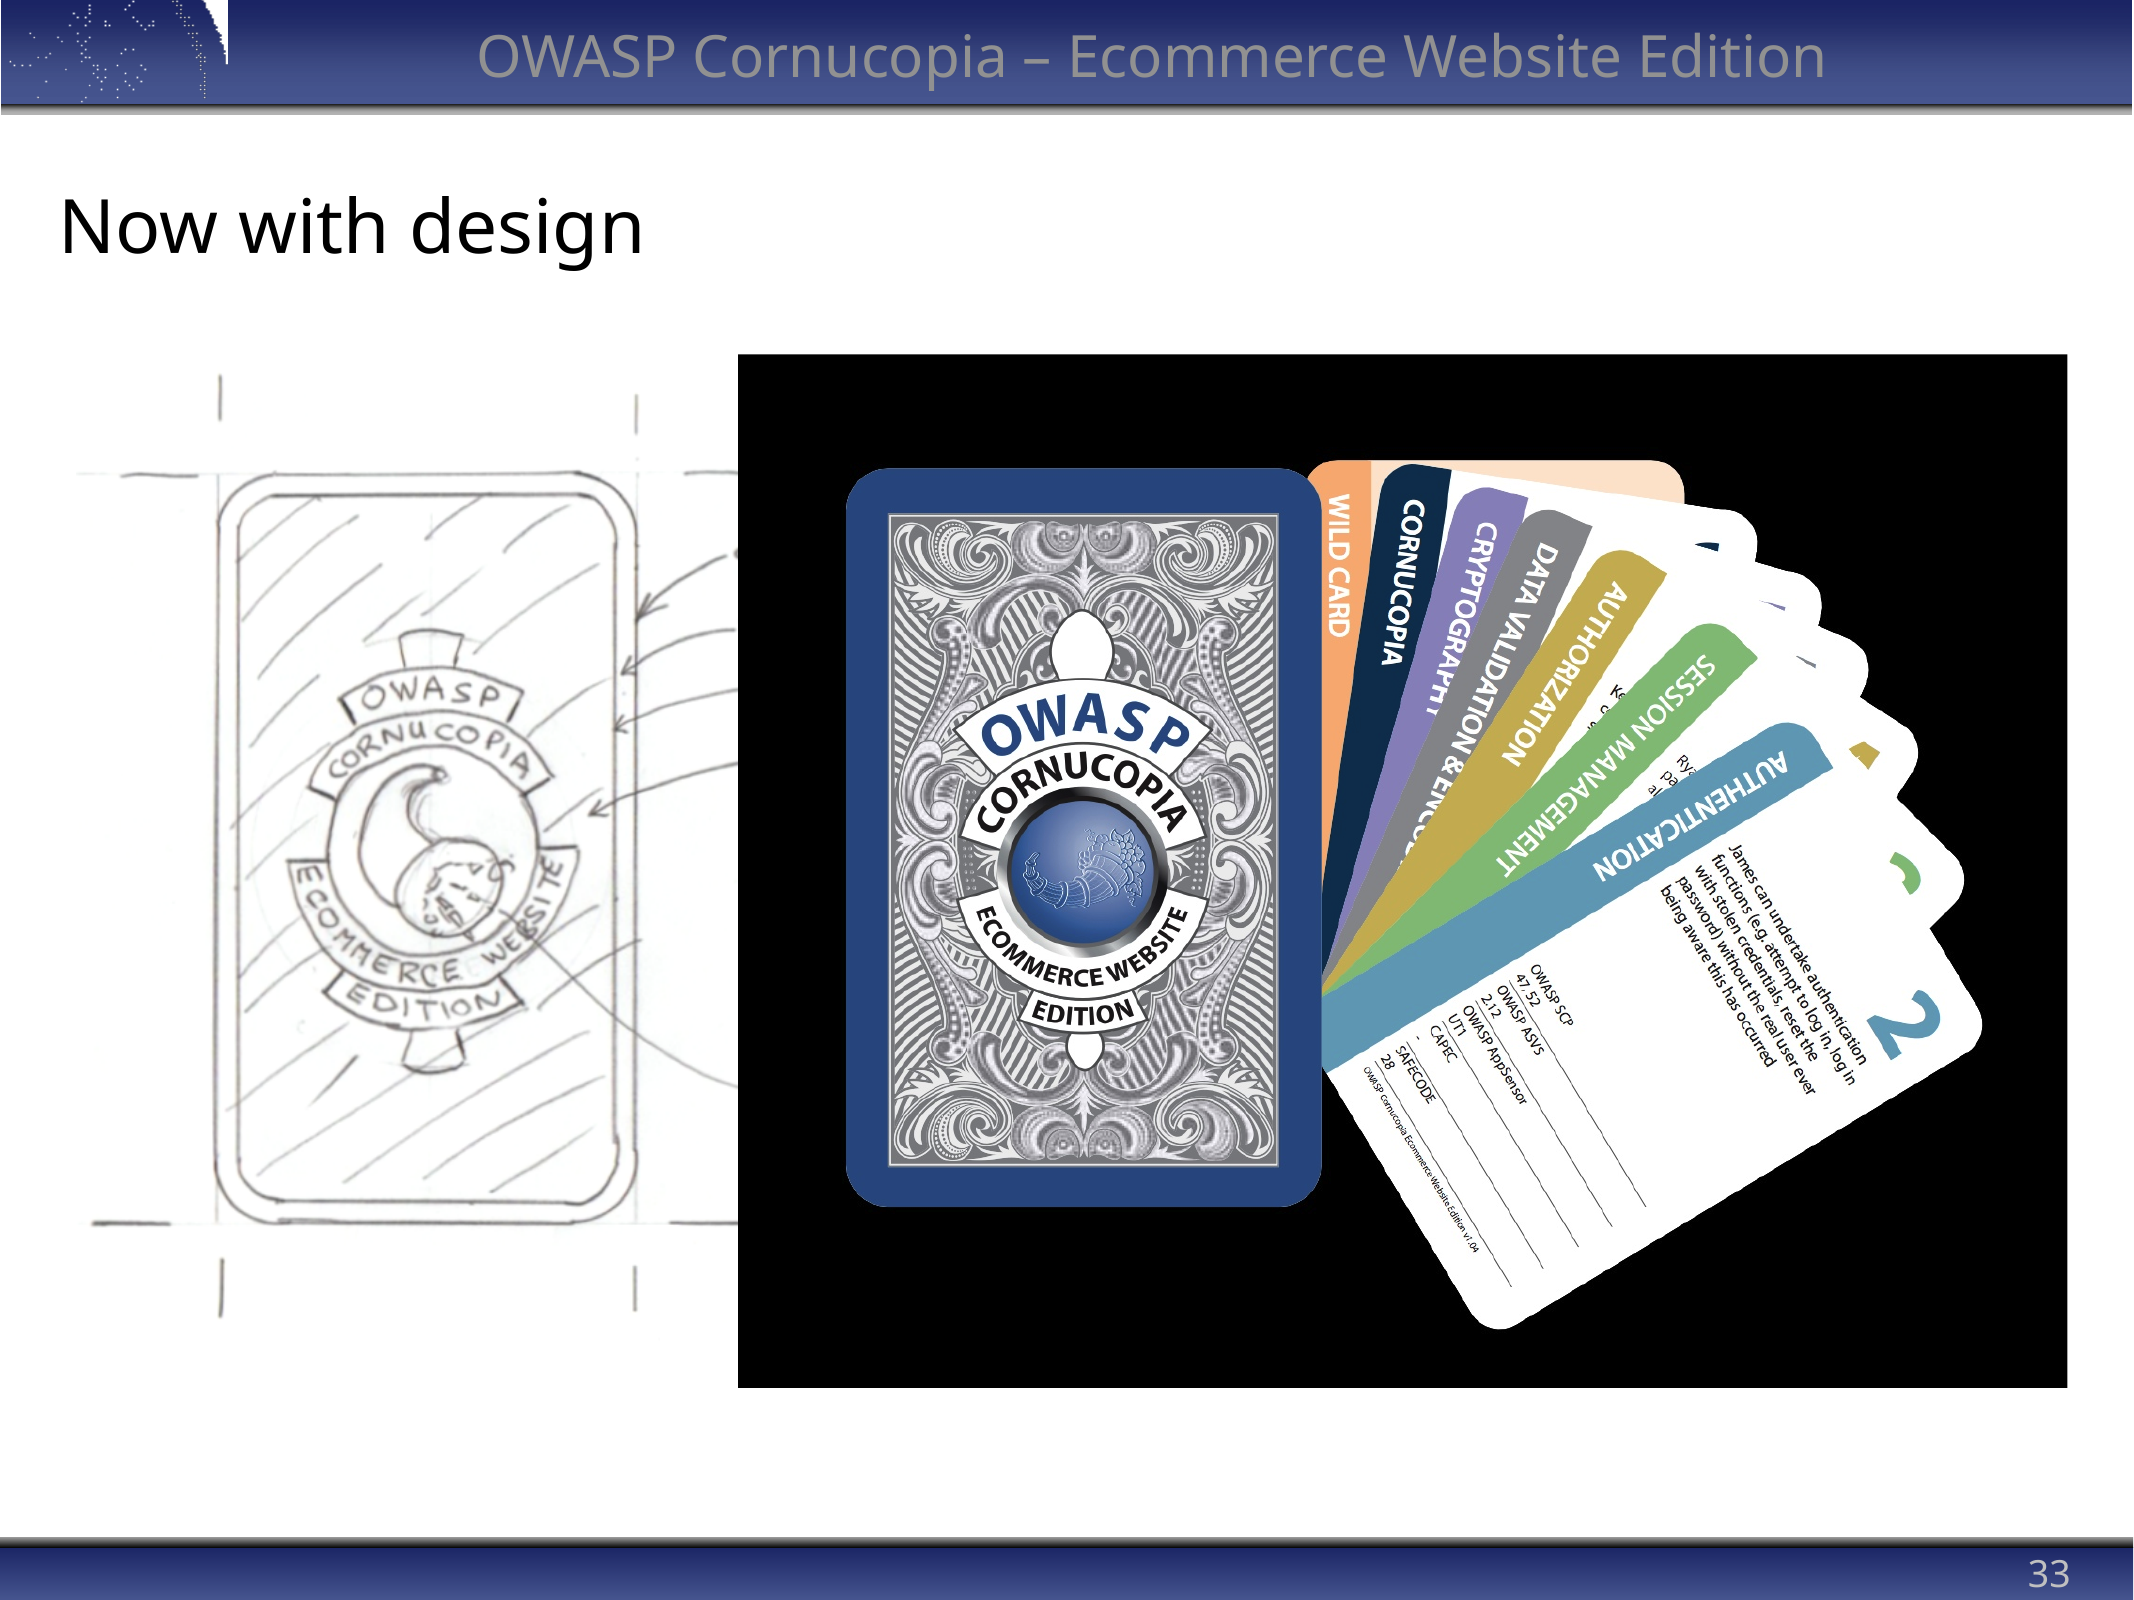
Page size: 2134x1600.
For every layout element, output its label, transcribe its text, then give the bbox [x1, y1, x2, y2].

picture [841, 447, 1991, 1347]
list ? [738, 354, 2068, 1388]
title Now with design [58, 124, 2126, 325]
picture [76, 360, 738, 1346]
